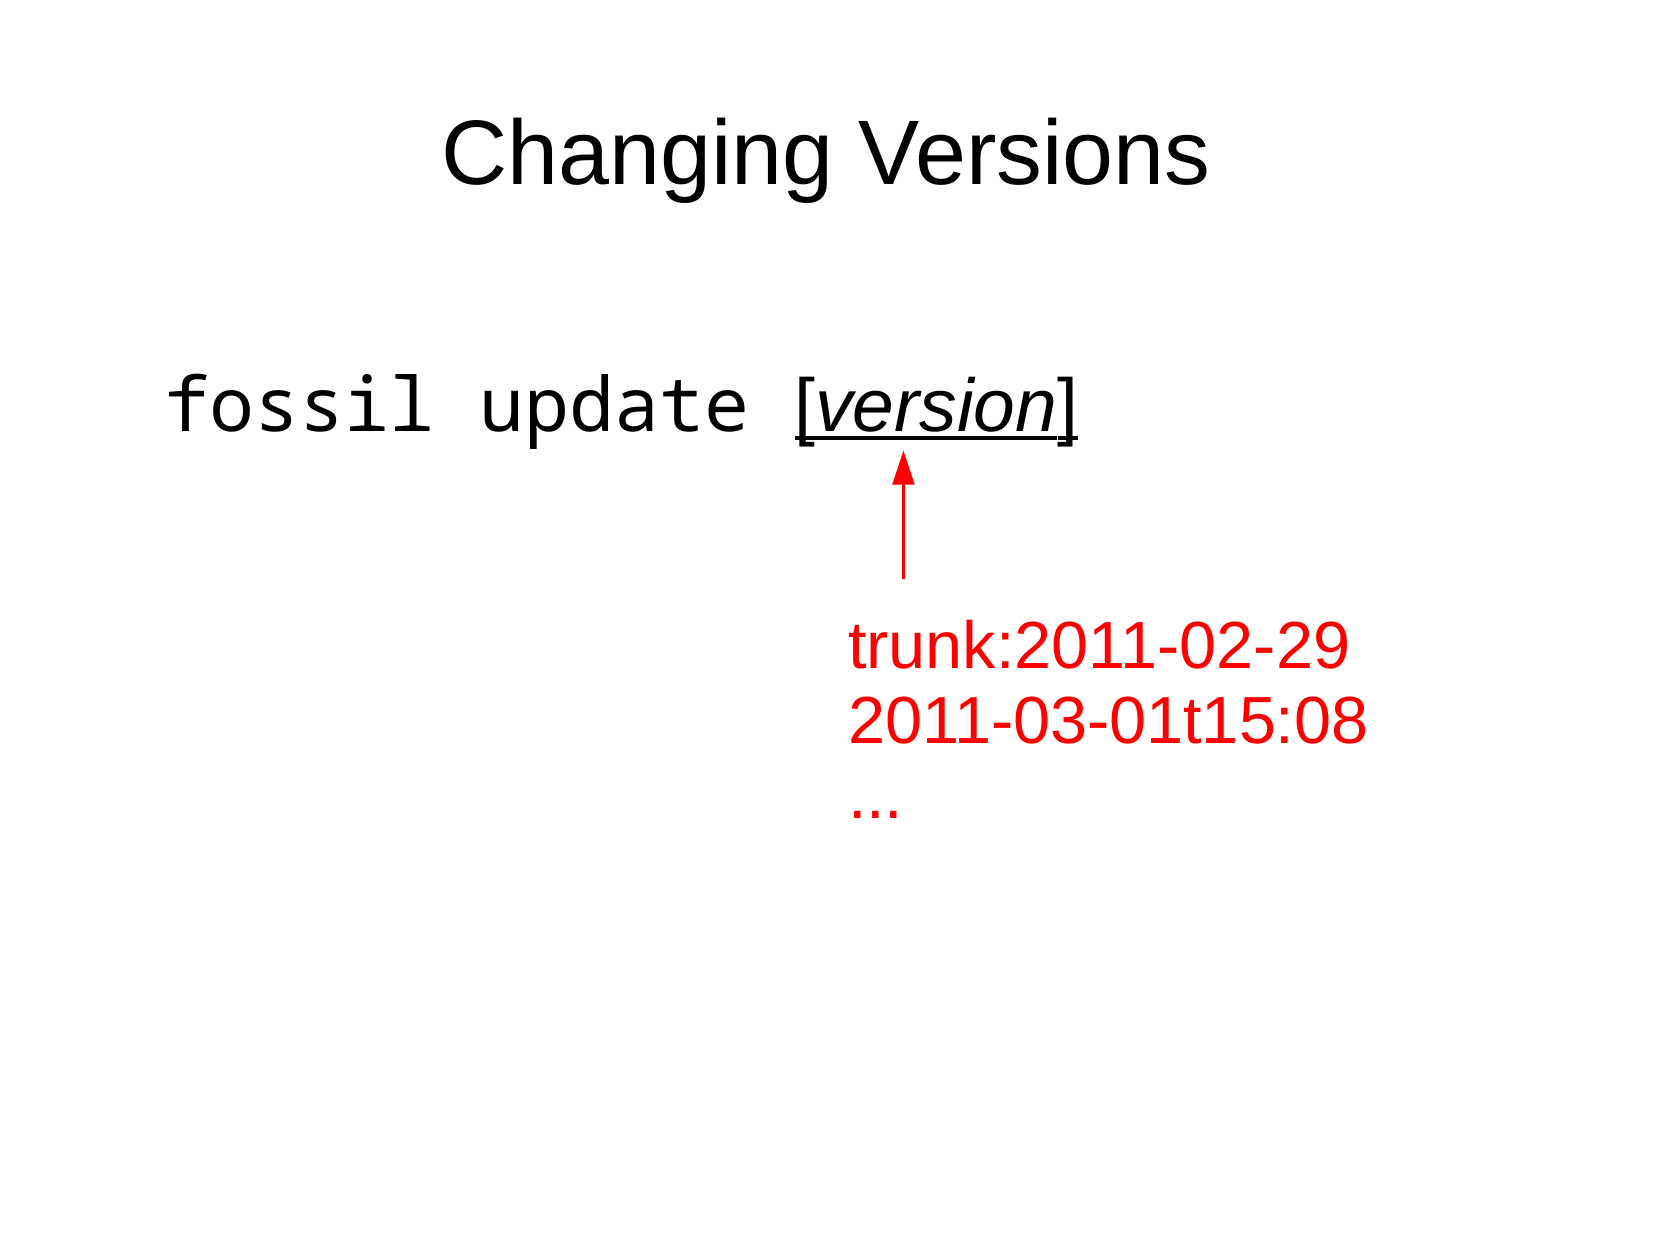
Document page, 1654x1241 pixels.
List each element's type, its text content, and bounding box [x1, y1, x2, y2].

text_box fossil update [version] [149, 344, 1093, 446]
title Changing Versions [82, 49, 1571, 257]
text_box trunk:2011-02-29 2011-03-01t15:08 ... [833, 600, 1385, 890]
